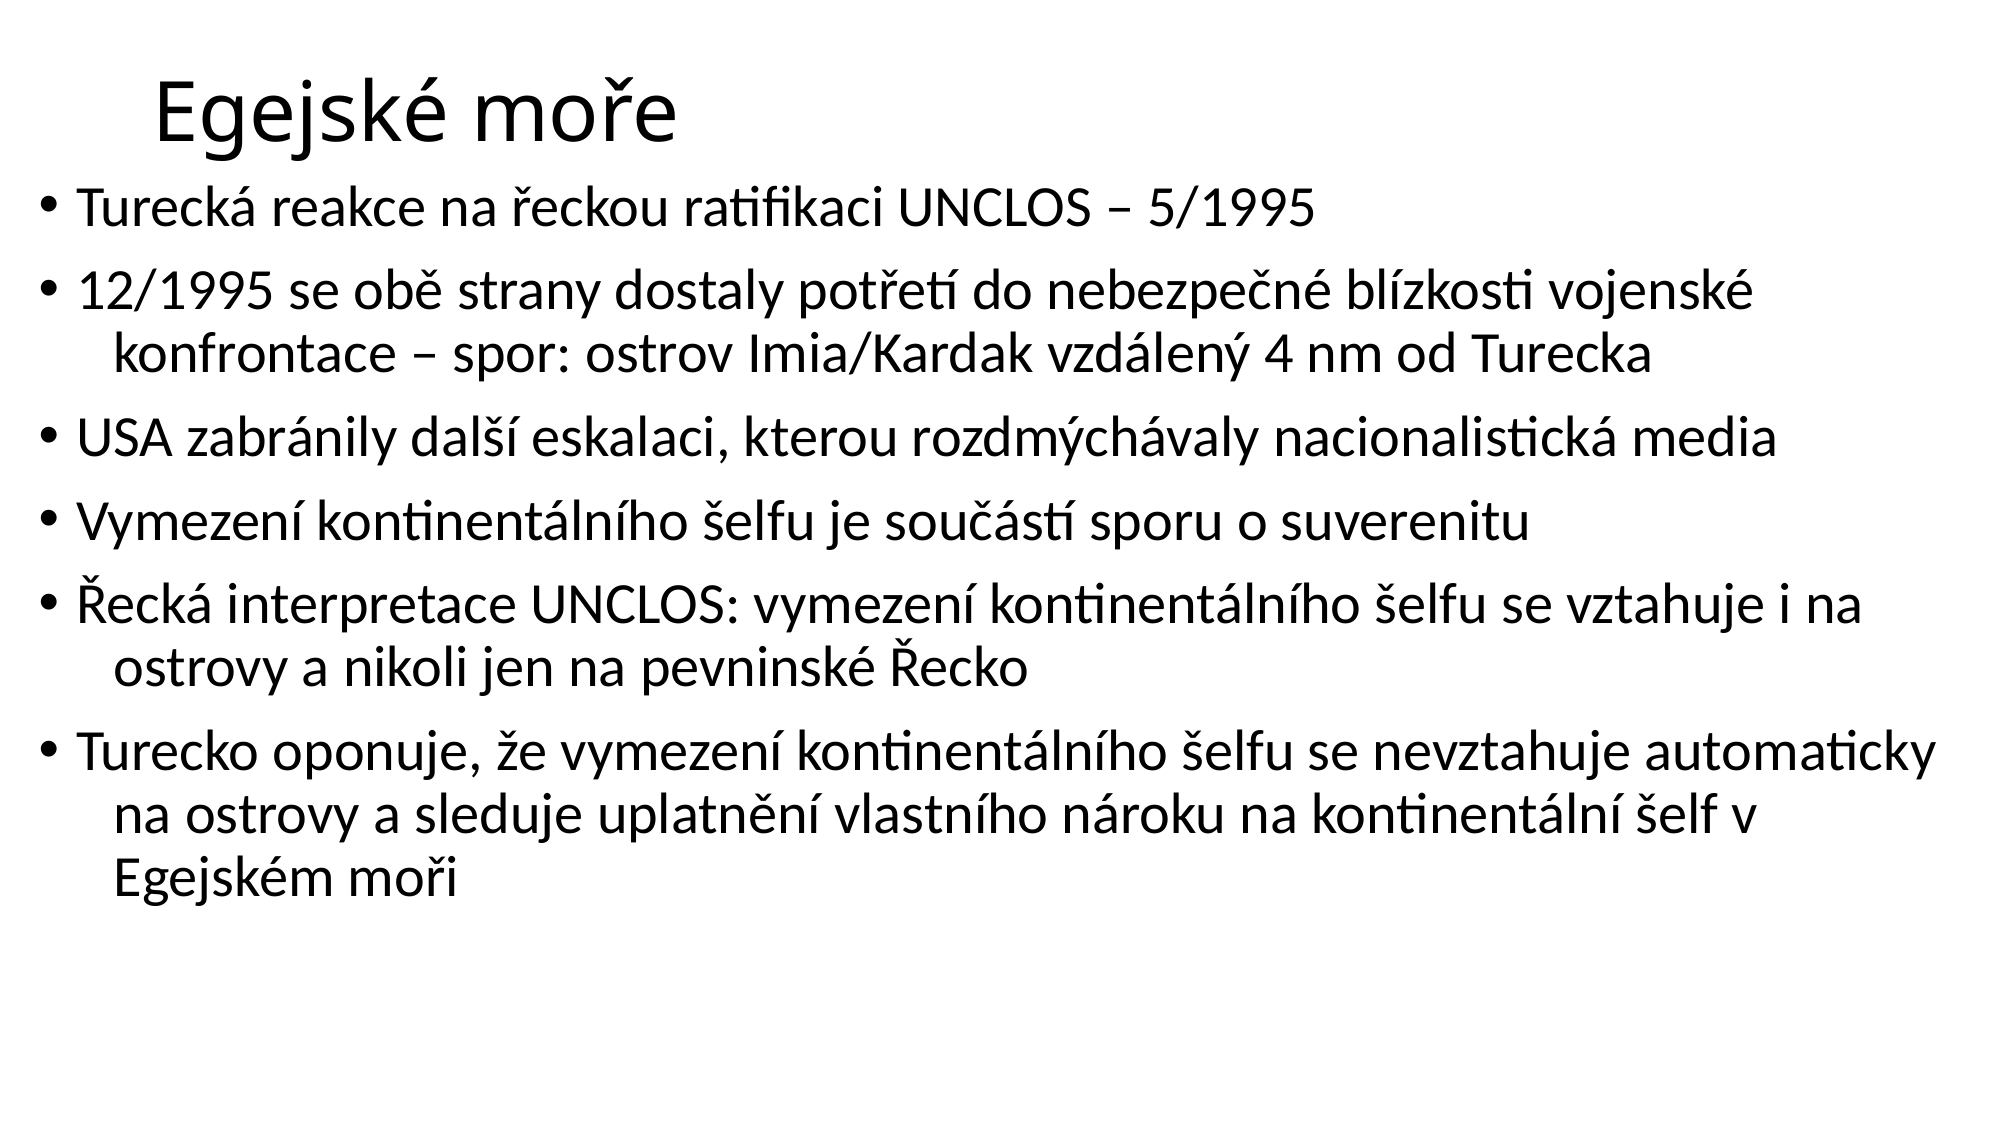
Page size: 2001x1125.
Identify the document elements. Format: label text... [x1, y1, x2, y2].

title Egejské moře [137, 59, 1863, 168]
list Turecká reakce na řeckou ratifikaci UNCLOS – 5/1995 12/1995 se obě strany dostaly potřetí do nebezpečné blízkosti vojenské konfrontace – spor: ostrov Imia/Kardak vzdálený 4 nm od Turecka USA zabránily další eskalaci, kterou rozdmýchávaly nacionalistická media Vymezení kontinentálního šelfu je součástí sporu o suverenitu Řecká interpretace UNCLOS: vymezení kontinentálního šelfu se vztahuje i na ostrovy a nikoli jen na pevninské Řecko Turecko oponuje, že vymezení kontinentálního šelfu se nevztahuje automaticky na ostrovy a sleduje uplatnění vlastního nároku na kontinentální šelf v Egejském moři [23, 168, 1983, 1125]
